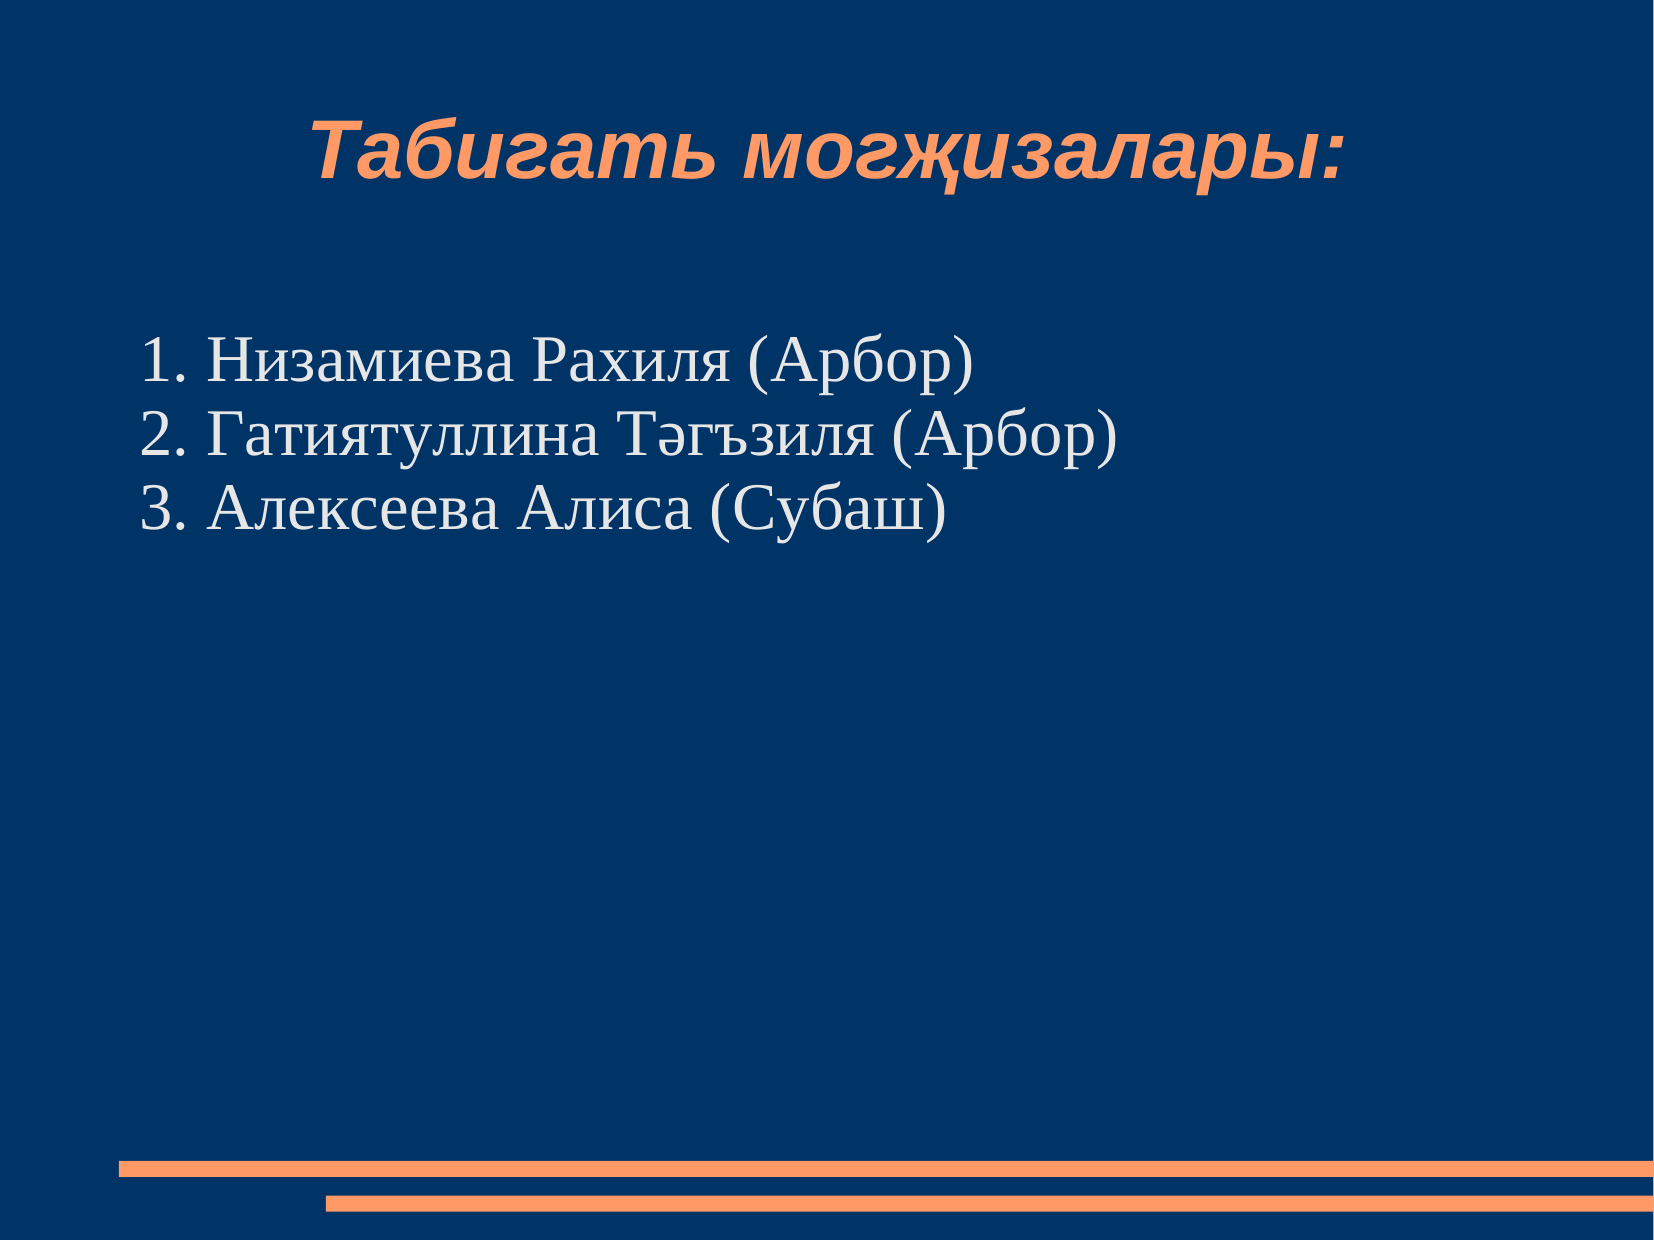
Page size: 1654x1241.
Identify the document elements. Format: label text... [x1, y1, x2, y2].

title Табигать могҗизалары: [121, 46, 1534, 254]
list 1. Низамиева Рахиля (Арбор) 2. Гатиятуллина Тәгъзиля (Арбор) 3. Алексеева Алиса (Субаш) [121, 322, 1561, 1118]
